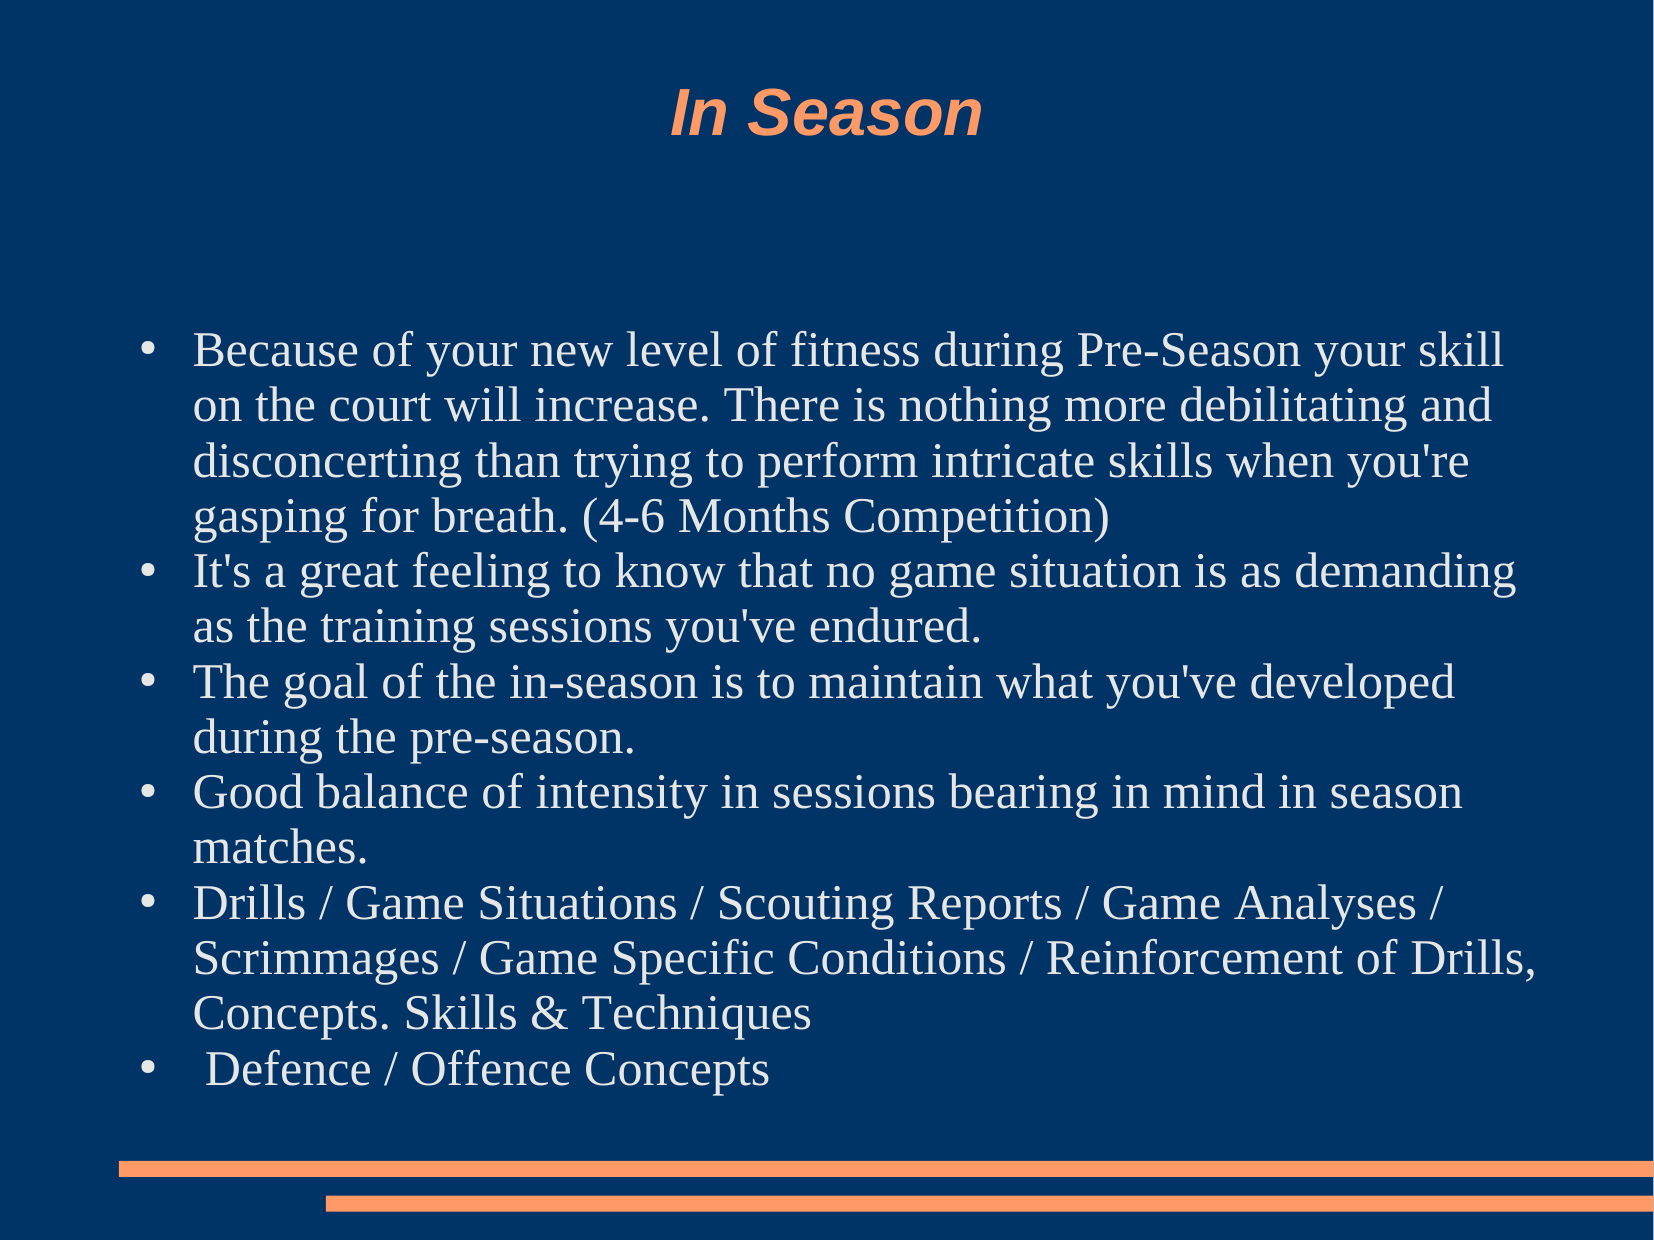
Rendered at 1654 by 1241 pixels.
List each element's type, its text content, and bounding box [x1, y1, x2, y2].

list Because of your new level of fitness during Pre-Season your skill on the court will increase. There is nothing more debilitating and disconcerting than trying to perform intricate skills when you're gasping for breath. (4-6 Months Competition) It's a great feeling to know that no game situation is as demanding as the training sessions you've endured. The goal of the in-season is to maintain what you've developed during the pre-season. Good balance of intensity in sessions bearing in mind in season matches. Drills / Game Situations / Scouting Reports / Game Analyses / Scrimmages / Game Specific Conditions / Reinforcement of Drills, Concepts. Skills & Techniques Defence / Offence Concepts [121, 322, 1561, 1132]
title In Season [121, 46, 1534, 254]
